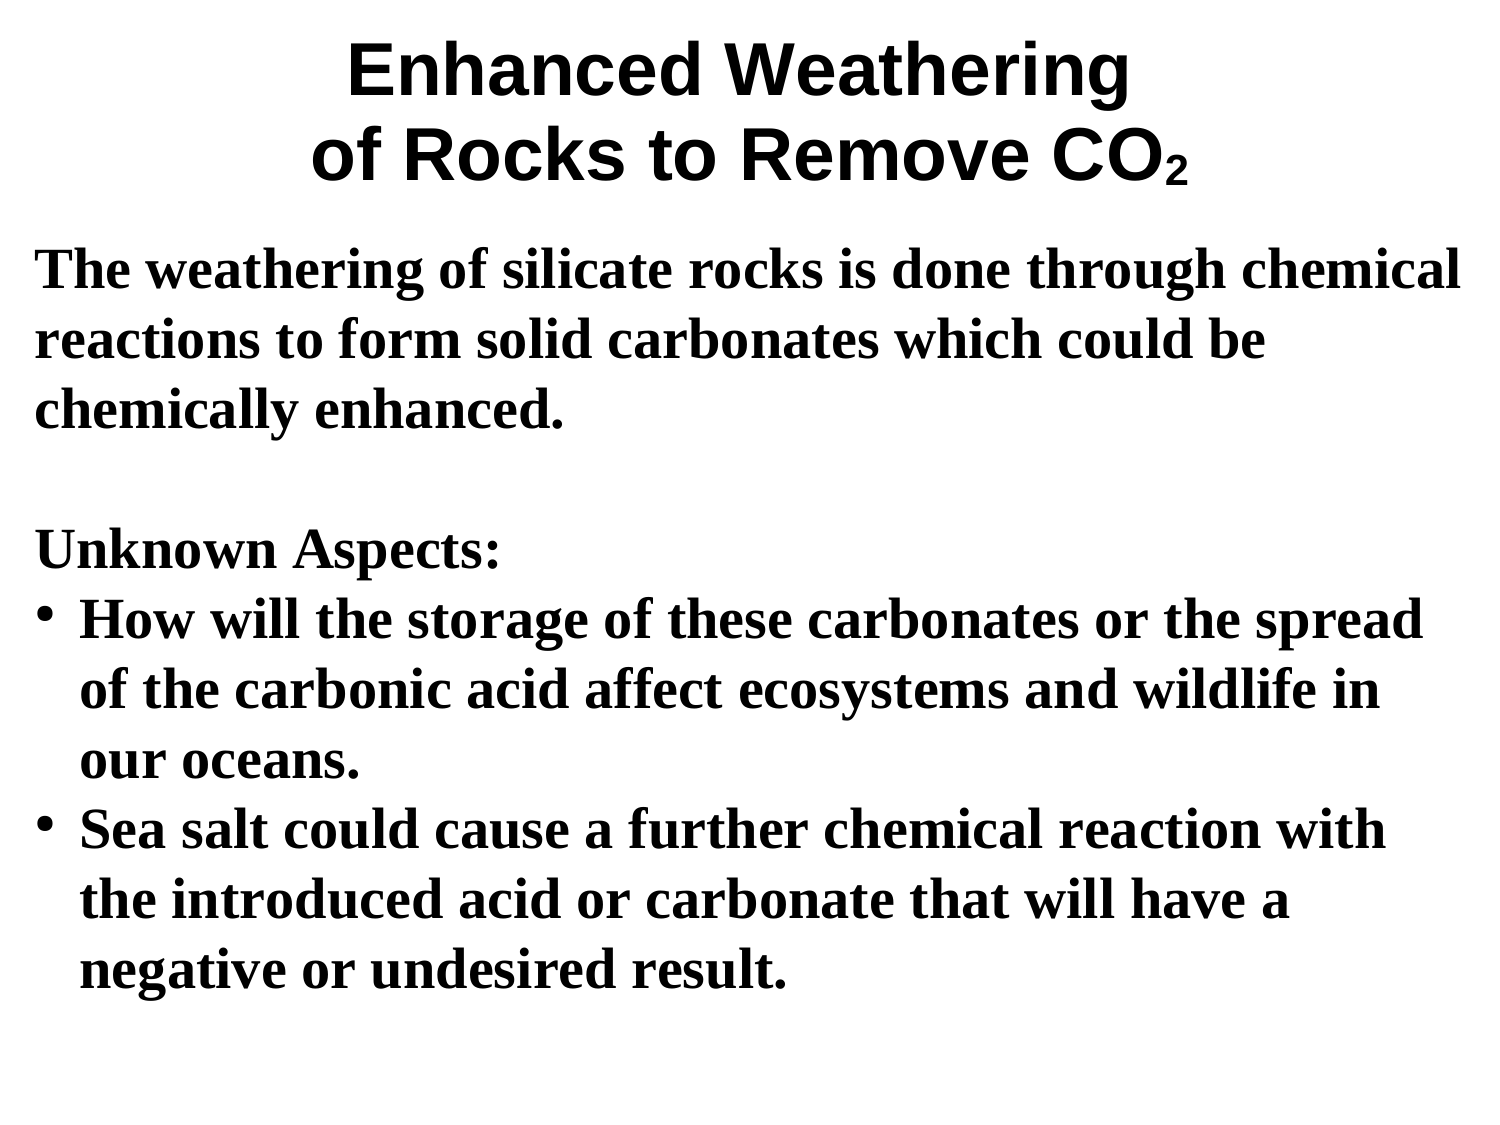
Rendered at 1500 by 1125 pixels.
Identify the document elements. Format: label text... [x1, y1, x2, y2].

text_box The weathering of silicate rocks is done through chemical reactions to form solid carbonates which could be chemically enhanced. Unknown Aspects: How will the storage of these carbonates or the spread of the carbonic acid affect ecosystems and wildlife in our oceans. Sea salt could cause a further chemical reaction with the introduced acid or carbonate that will have a negative or undesired result. [19, 222, 1483, 1009]
text_box Enhanced Weathering of Rocks to Remove CO2 [0, 27, 1500, 198]
